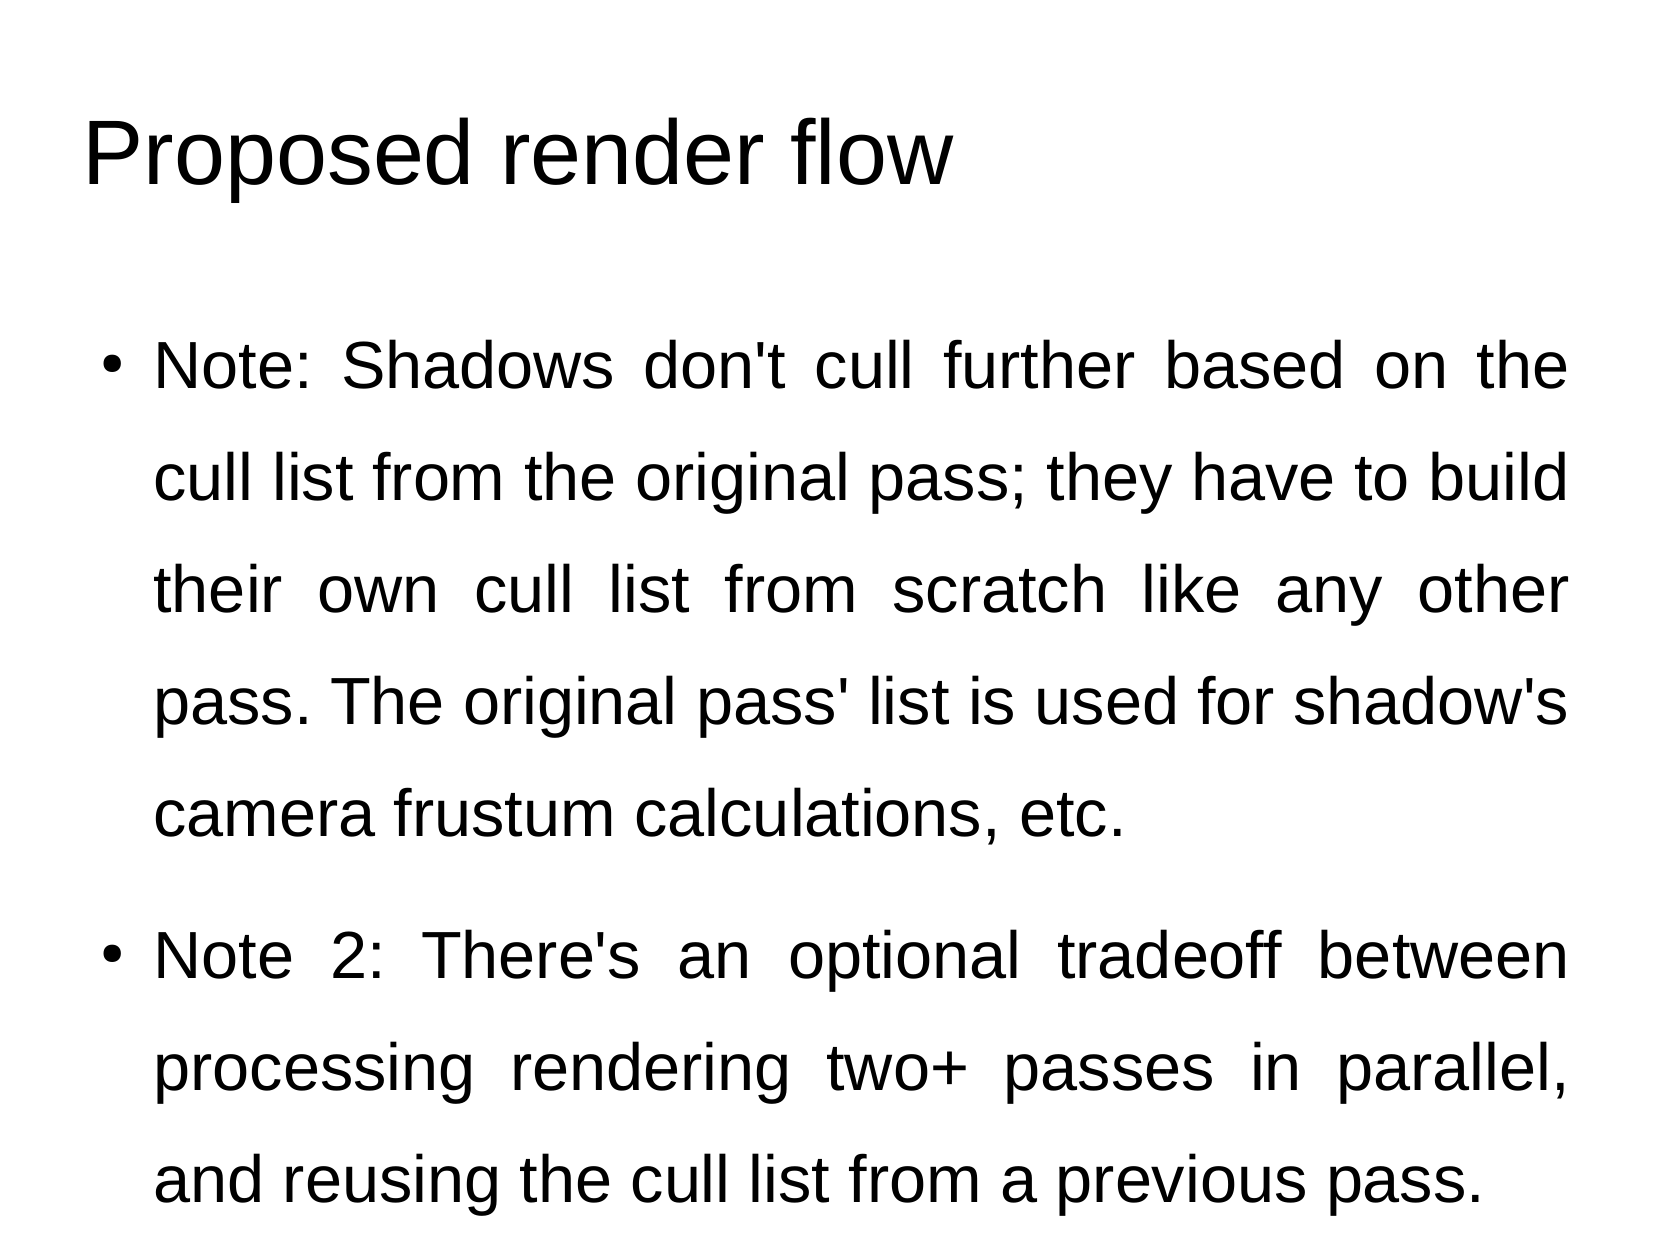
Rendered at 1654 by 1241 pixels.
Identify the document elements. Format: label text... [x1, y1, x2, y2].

list Note: Shadows don't cull further based on the cull list from the original pass; they have to build their own cull list from scratch like any other pass. The original pass' list is used for shadow's camera frustum calculations, etc. Note 2: There's an optional tradeoff between processing rendering two+ passes in parallel, and reusing the cull list from a previous pass. [82, 290, 1571, 1180]
title Proposed render flow [82, 49, 1571, 257]
